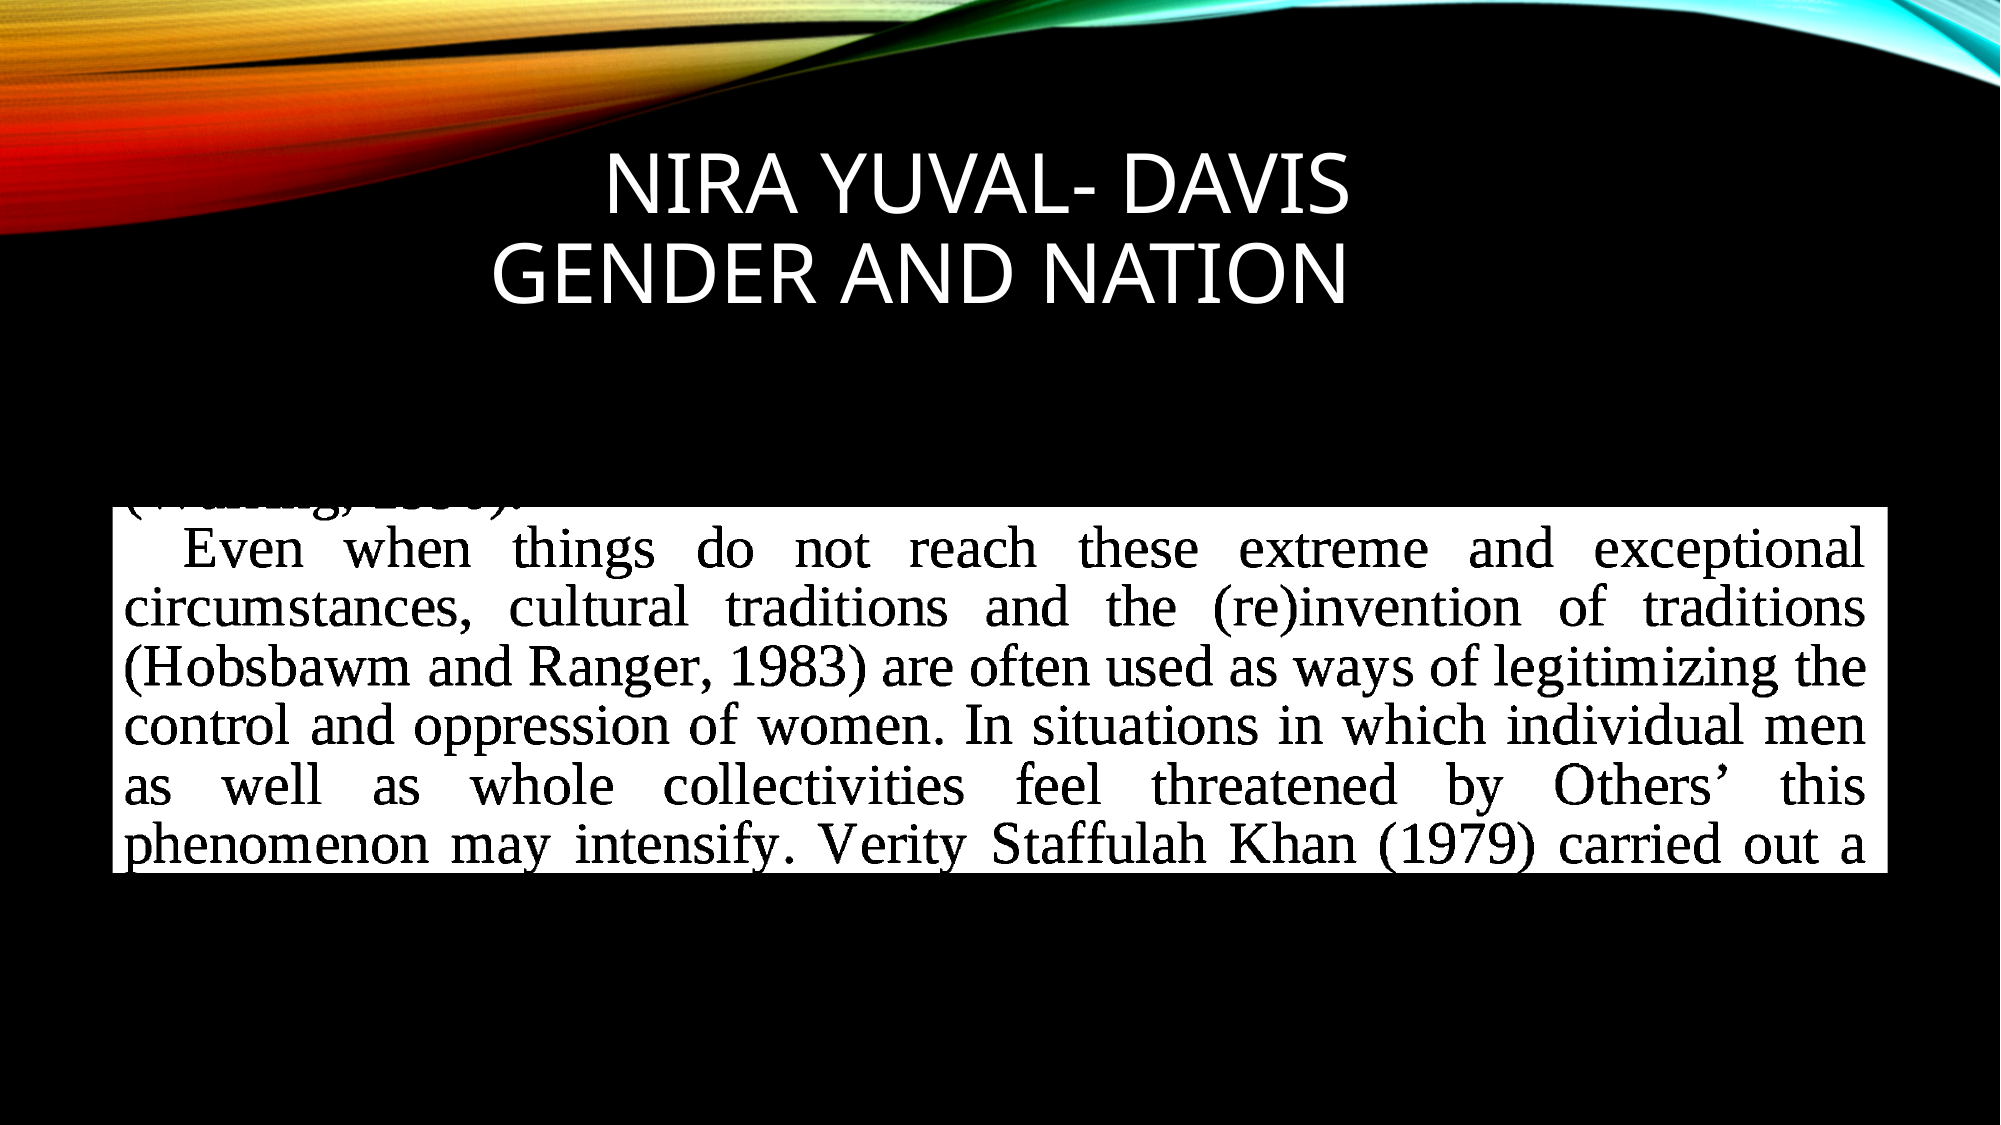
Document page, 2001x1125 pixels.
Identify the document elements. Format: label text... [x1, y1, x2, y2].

title Nira Yuval- Davis Gender and Nation [474, 125, 1888, 338]
picture [112, 507, 1888, 873]
